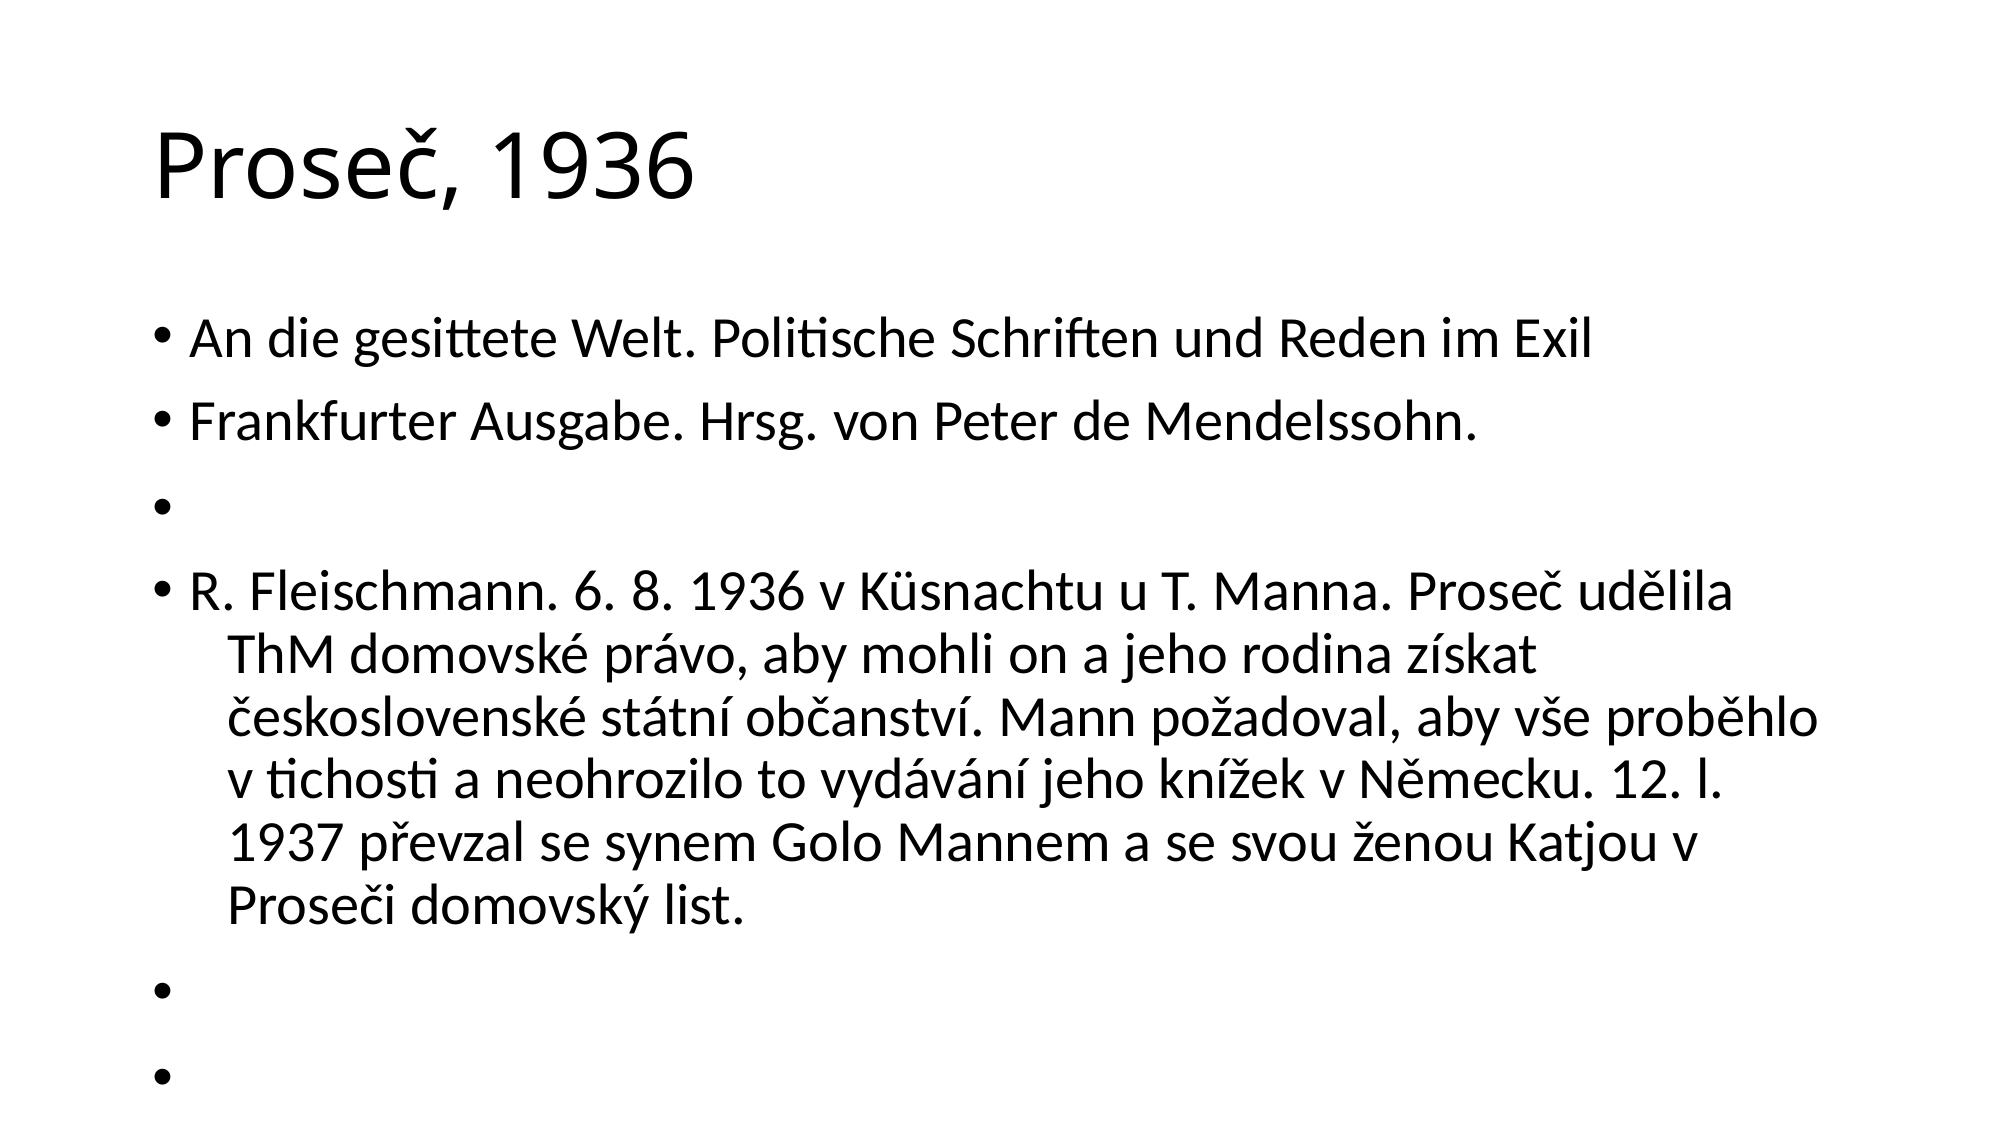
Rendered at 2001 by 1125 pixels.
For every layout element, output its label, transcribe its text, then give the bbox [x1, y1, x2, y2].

list An die gesittete Welt. Politische Schriften und Reden im Exil Frankfurter Ausgabe. Hrsg. von Peter de Mendelssohn. R. Fleischmann. 6. 8. 1936 v Küsnachtu u T. Manna. Proseč udělila ThM domovské právo, aby mohli on a jeho rodina získat československé státní občanství. Mann požadoval, aby vše proběhlo v tichosti a neohrozilo to vydávání jeho knížek v Německu. 12. l. 1937 převzal se synem Golo Mannem a se svou ženou Katjou v Proseči domovský list. [137, 299, 1863, 1014]
title Proseč, 1936 [137, 59, 1863, 278]
